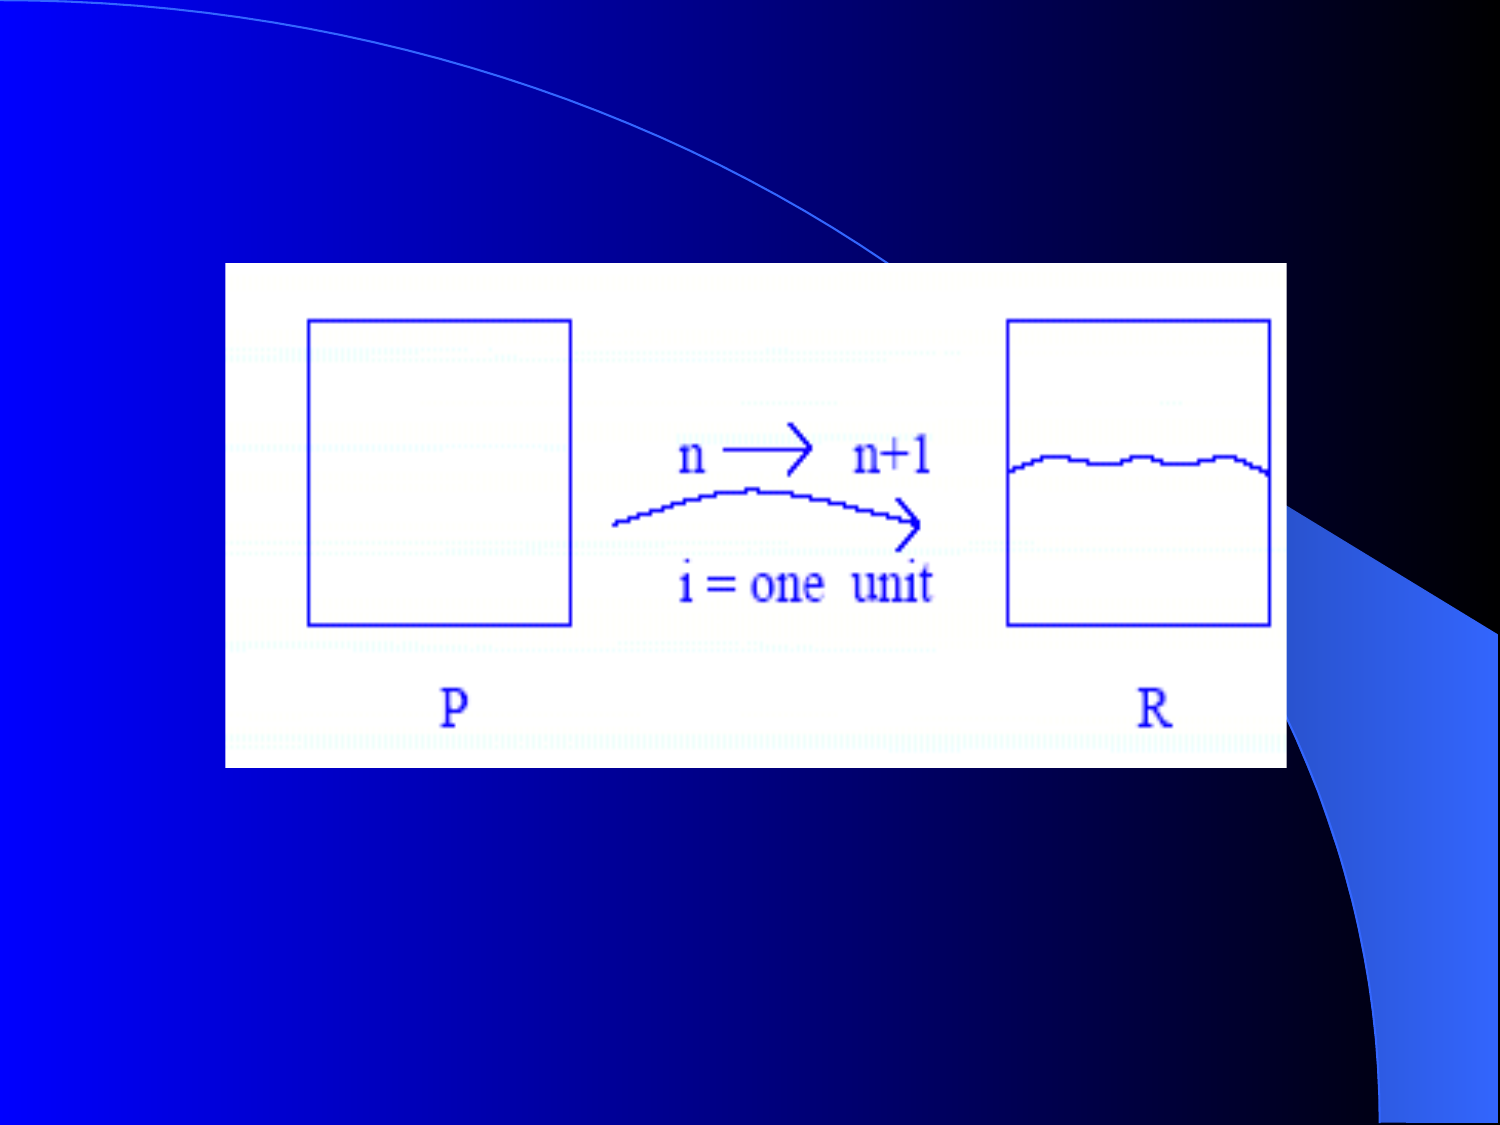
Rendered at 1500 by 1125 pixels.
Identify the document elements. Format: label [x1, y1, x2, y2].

picture [225, 263, 1287, 768]
